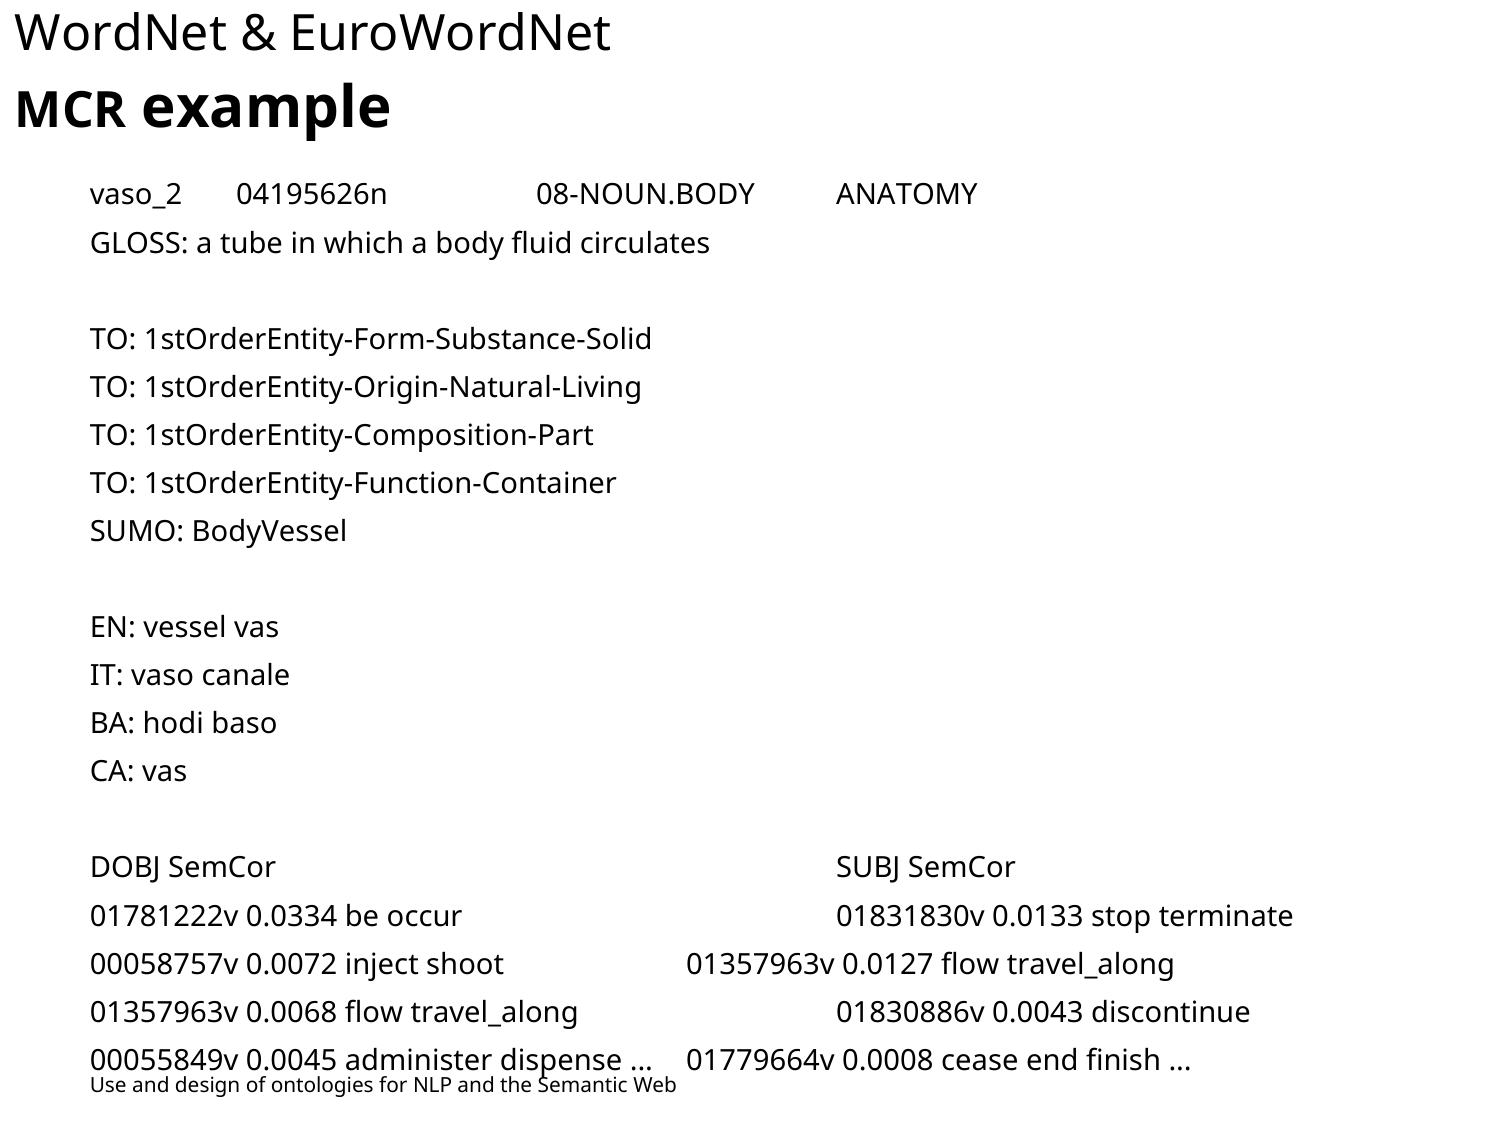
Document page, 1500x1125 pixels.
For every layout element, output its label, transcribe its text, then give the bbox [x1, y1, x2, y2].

title WordNet & EuroWordNet MCR example [0, 0, 1500, 142]
list vaso_2 04195626n 08-NOUN.BODY ANATOMY GLOSS: a tube in which a body fluid circulates TO: 1stOrderEntity-Form-Substance-Solid TO: 1stOrderEntity-Origin-Natural-Living TO: 1stOrderEntity-Composition-Part TO: 1stOrderEntity-Function-Container SUMO: BodyVessel EN: vessel vas IT: vaso canale BA: hodi baso CA: vas DOBJ SemCor SUBJ SemCor 01781222v 0.0334 be occur 01831830v 0.0133 stop terminate 00058757v 0.0072 inject shoot 01357963v 0.0127 flow travel_along 01357963v 0.0068 flow travel_along 01830886v 0.0043 discontinue 00055849v 0.0045 administer dispense ... 01779664v 0.0008 cease end finish ... [75, 112, 1438, 1001]
